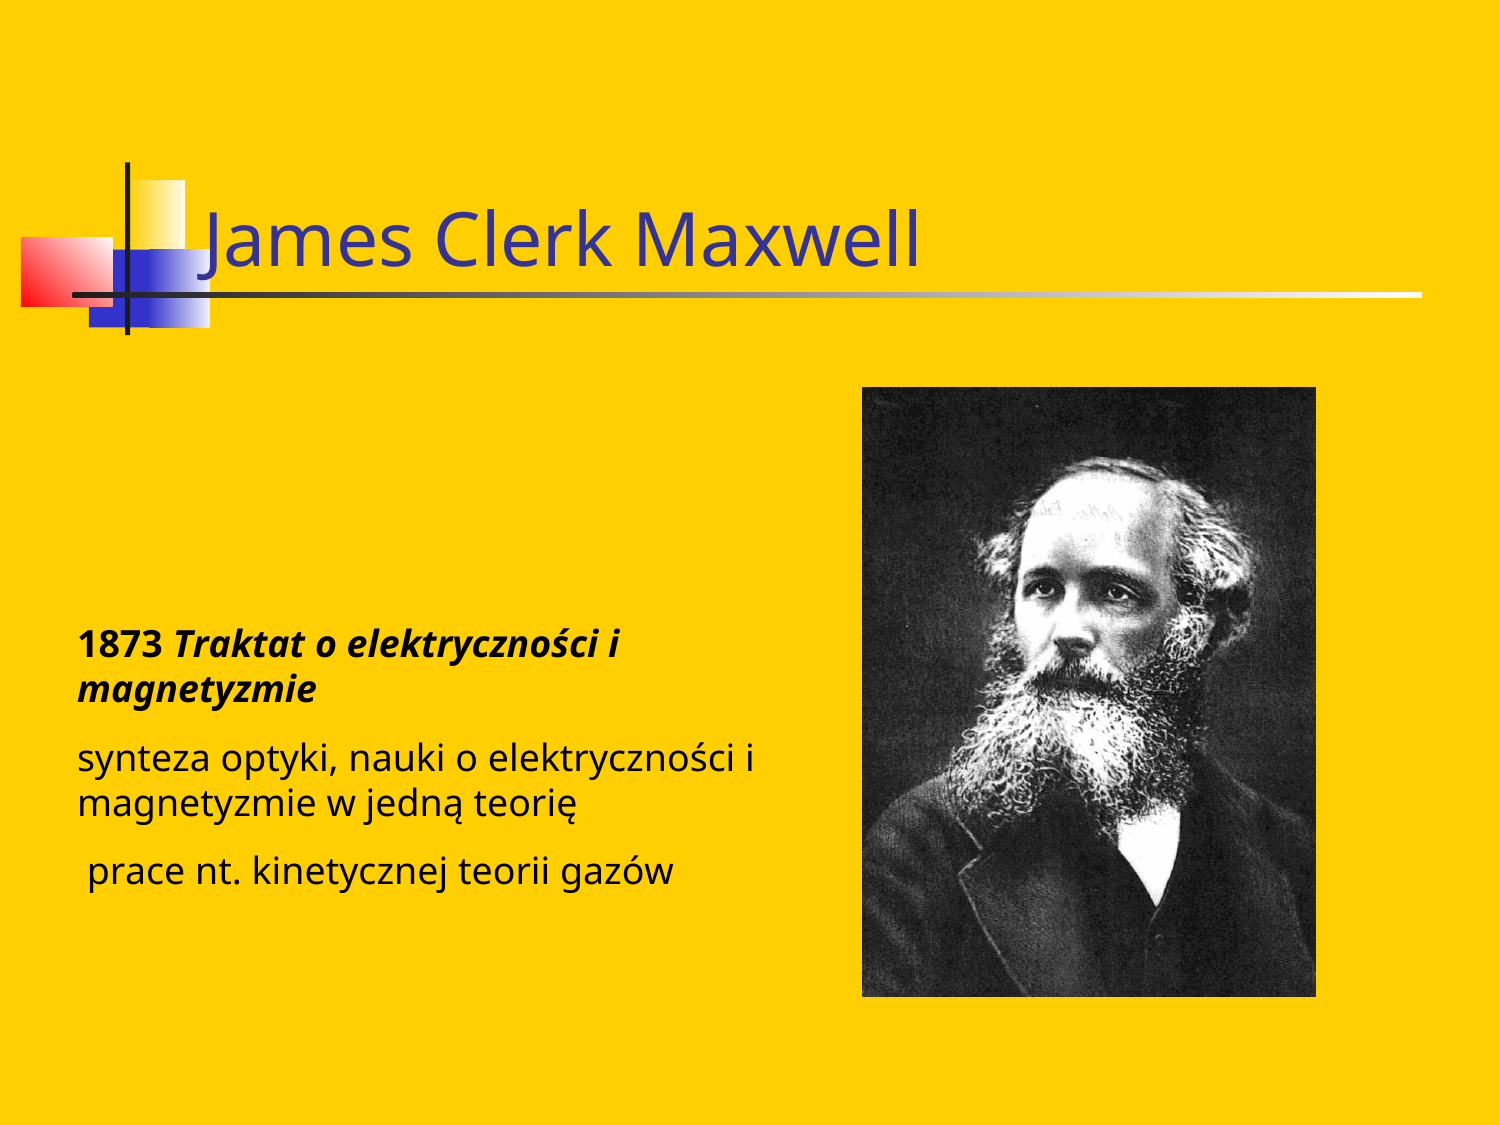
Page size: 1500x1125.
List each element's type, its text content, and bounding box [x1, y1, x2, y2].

picture [862, 387, 1316, 997]
title James Clerk Maxwell [188, 101, 1468, 289]
text_box 1873 Traktat o elektryczności i magnetyzmie synteza optyki, nauki o elektryczności i magnetyzmie w jedną teorię prace nt. kinetycznej teorii gazów [62, 612, 788, 900]
